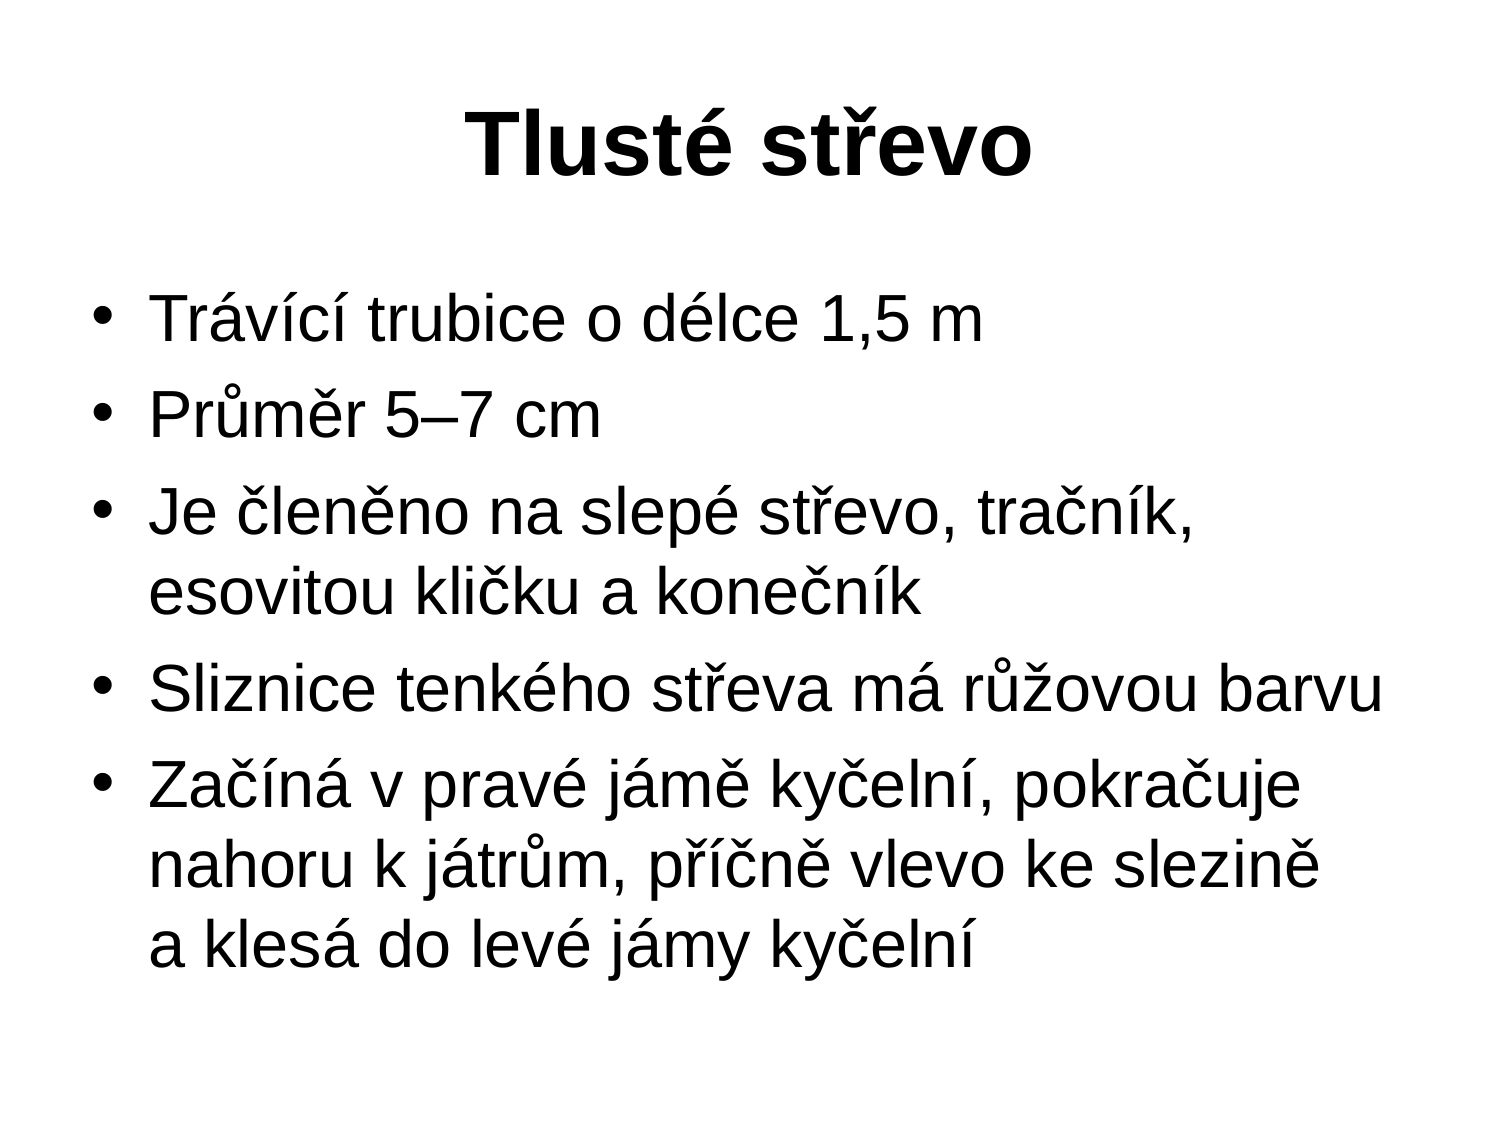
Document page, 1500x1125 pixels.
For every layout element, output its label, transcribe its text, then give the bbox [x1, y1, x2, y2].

title Tlusté střevo [75, 45, 1426, 233]
list Trávící trubice o délce 1,5 m Průměr 5–7 cm Je členěno na slepé střevo, tračník, esovitou kličku a konečník Sliznice tenkého střeva má růžovou barvu Začíná v pravé jámě kyčelní, pokračuje nahoru k játrům, příčně vlevo ke slezině a klesá do levé jámy kyčelní [76, 267, 1427, 1010]
